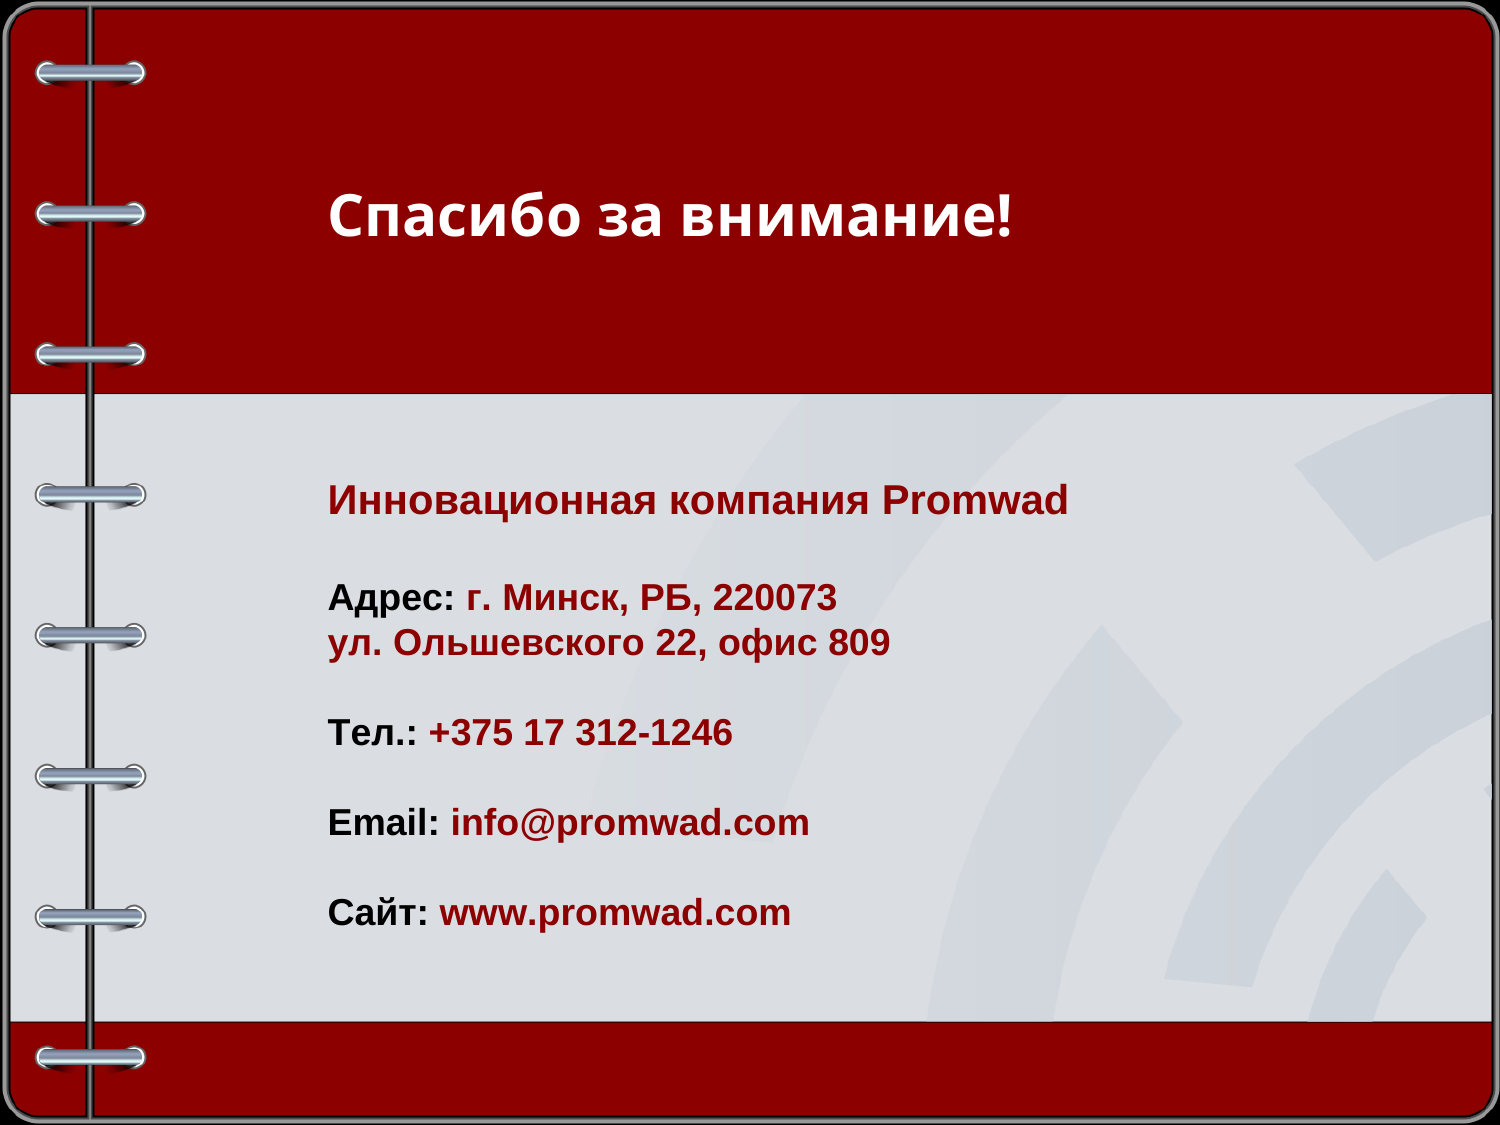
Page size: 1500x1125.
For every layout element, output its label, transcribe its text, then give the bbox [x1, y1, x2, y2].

picture [0, 0, 1500, 1125]
text_box Спасибо за внимание! [312, 170, 1111, 256]
text_box Инновационная компания Promwad Адрес: г. Минск, РБ, 220073 ул. Ольшевского 22, офис 809 Тел.: +375 17 312-1246 Email: info@promwad.com Сайт: www.promwad.com [312, 465, 1093, 941]
